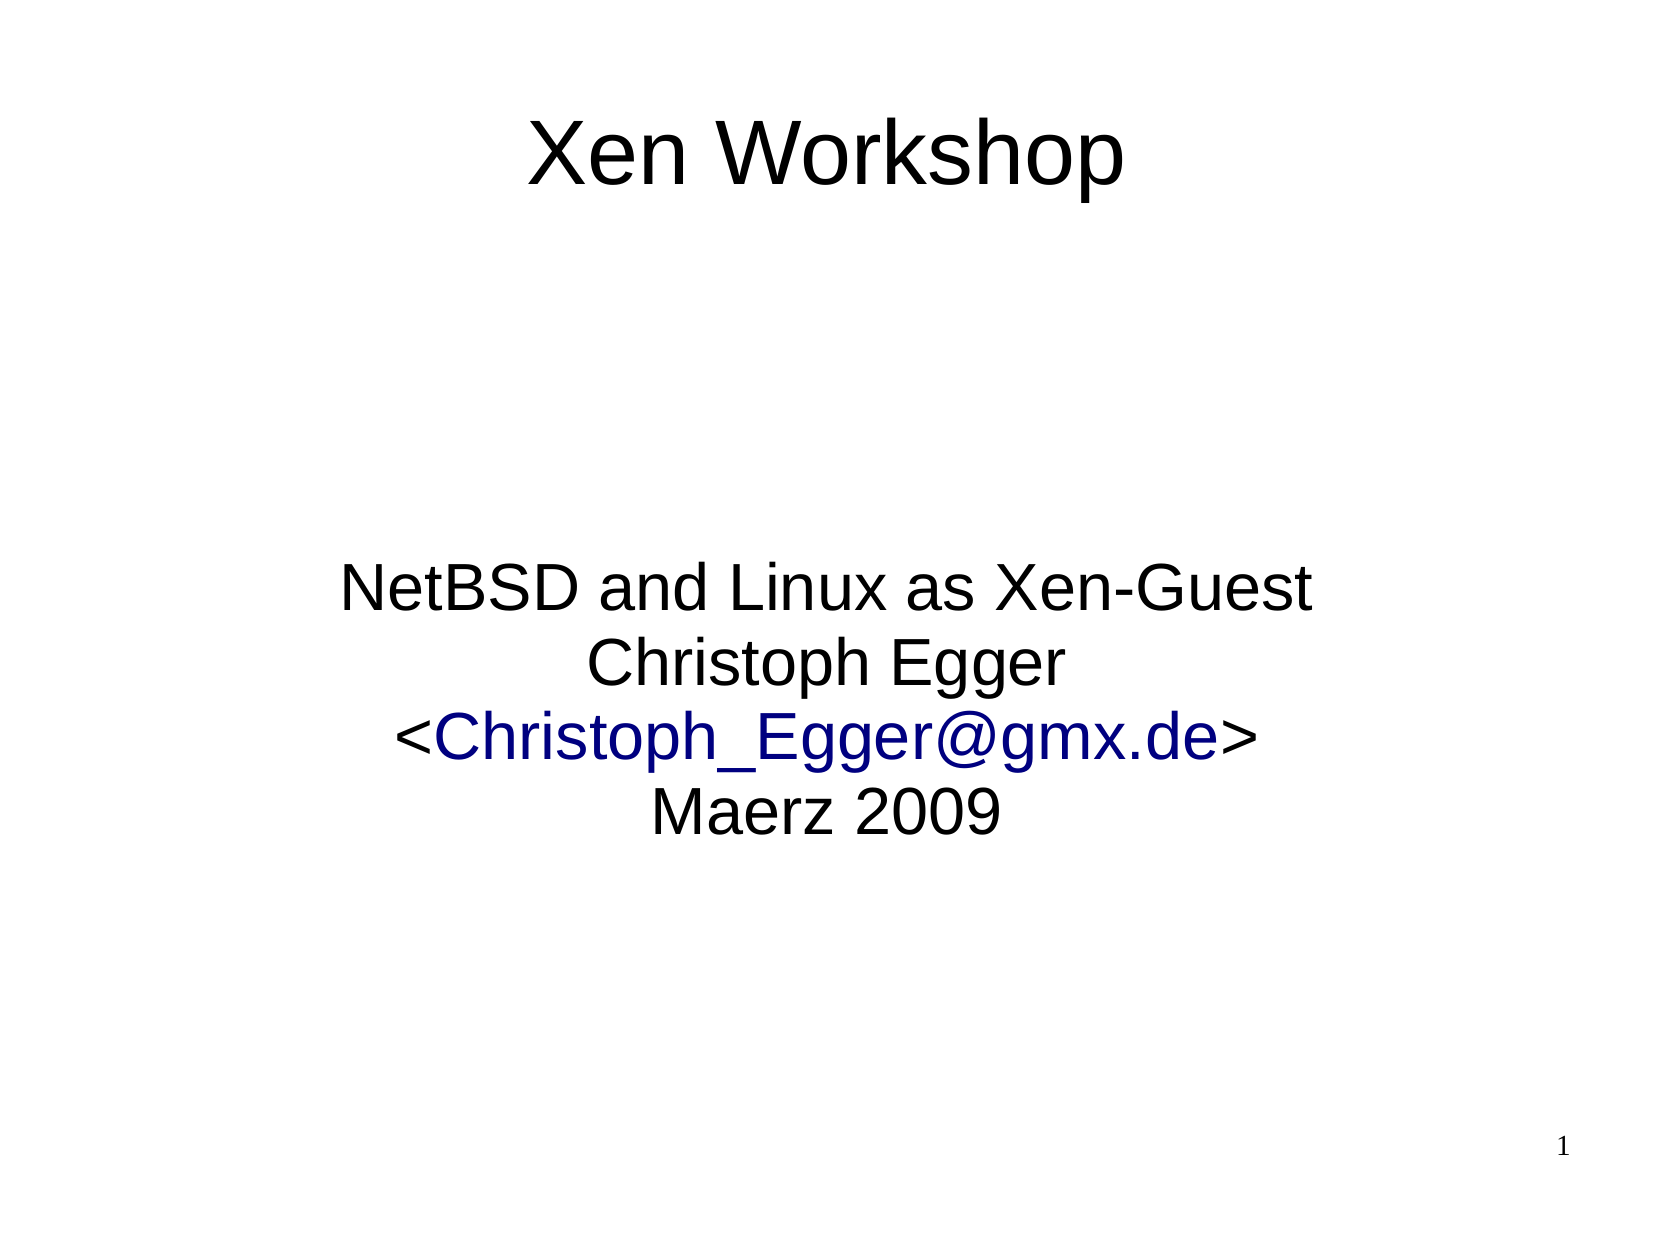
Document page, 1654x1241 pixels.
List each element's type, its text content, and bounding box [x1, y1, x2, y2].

subtitle NetBSD and Linux as Xen-Guest Christoph Egger <Christoph_Egger@gmx.de> Maerz 2009 [82, 297, 1571, 1102]
title Xen Workshop [82, 49, 1571, 257]
